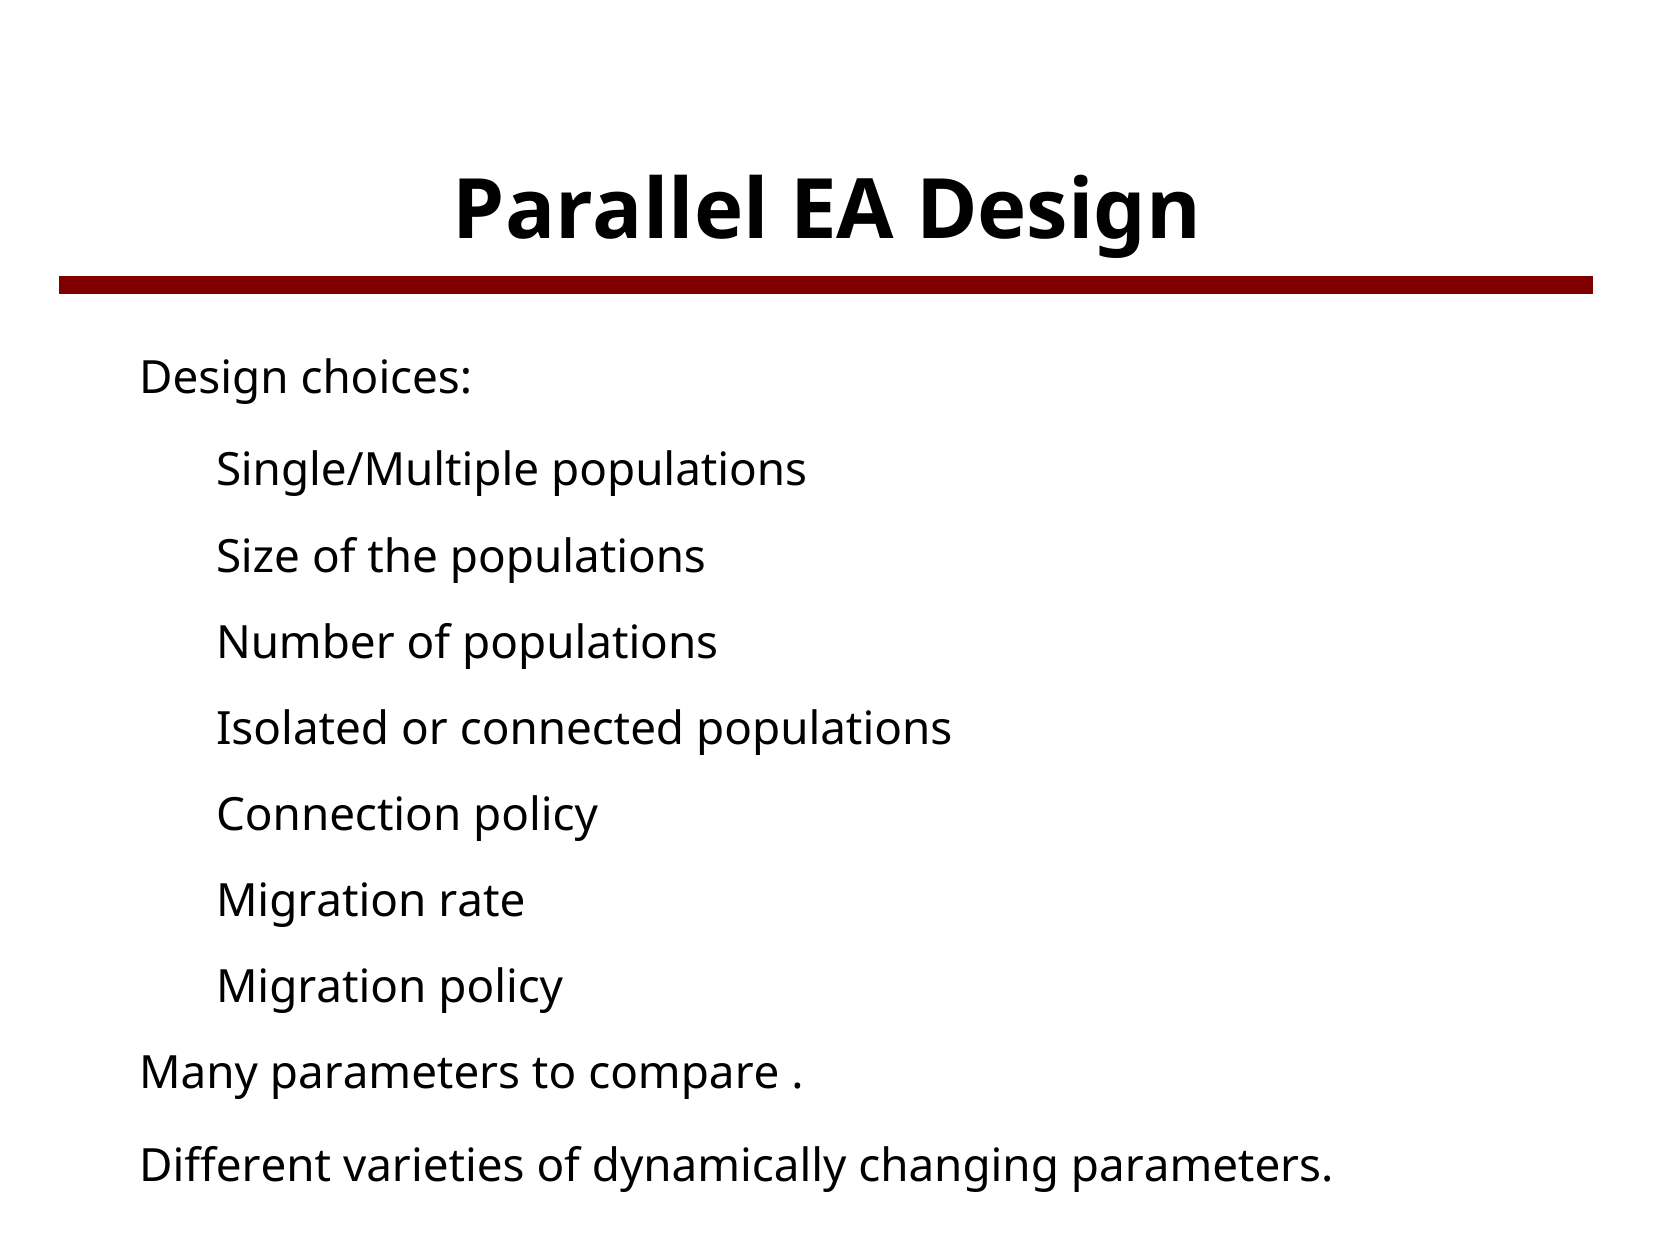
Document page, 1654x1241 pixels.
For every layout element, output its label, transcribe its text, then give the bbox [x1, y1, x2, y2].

title Parallel EA Design [121, 102, 1534, 311]
list Design choices: Single/Multiple populations Size of the populations Number of populations Isolated or connected populations Connection policy Migration rate Migration policy Many parameters to compare . Different varieties of dynamically changing parameters. [121, 344, 1534, 1127]
